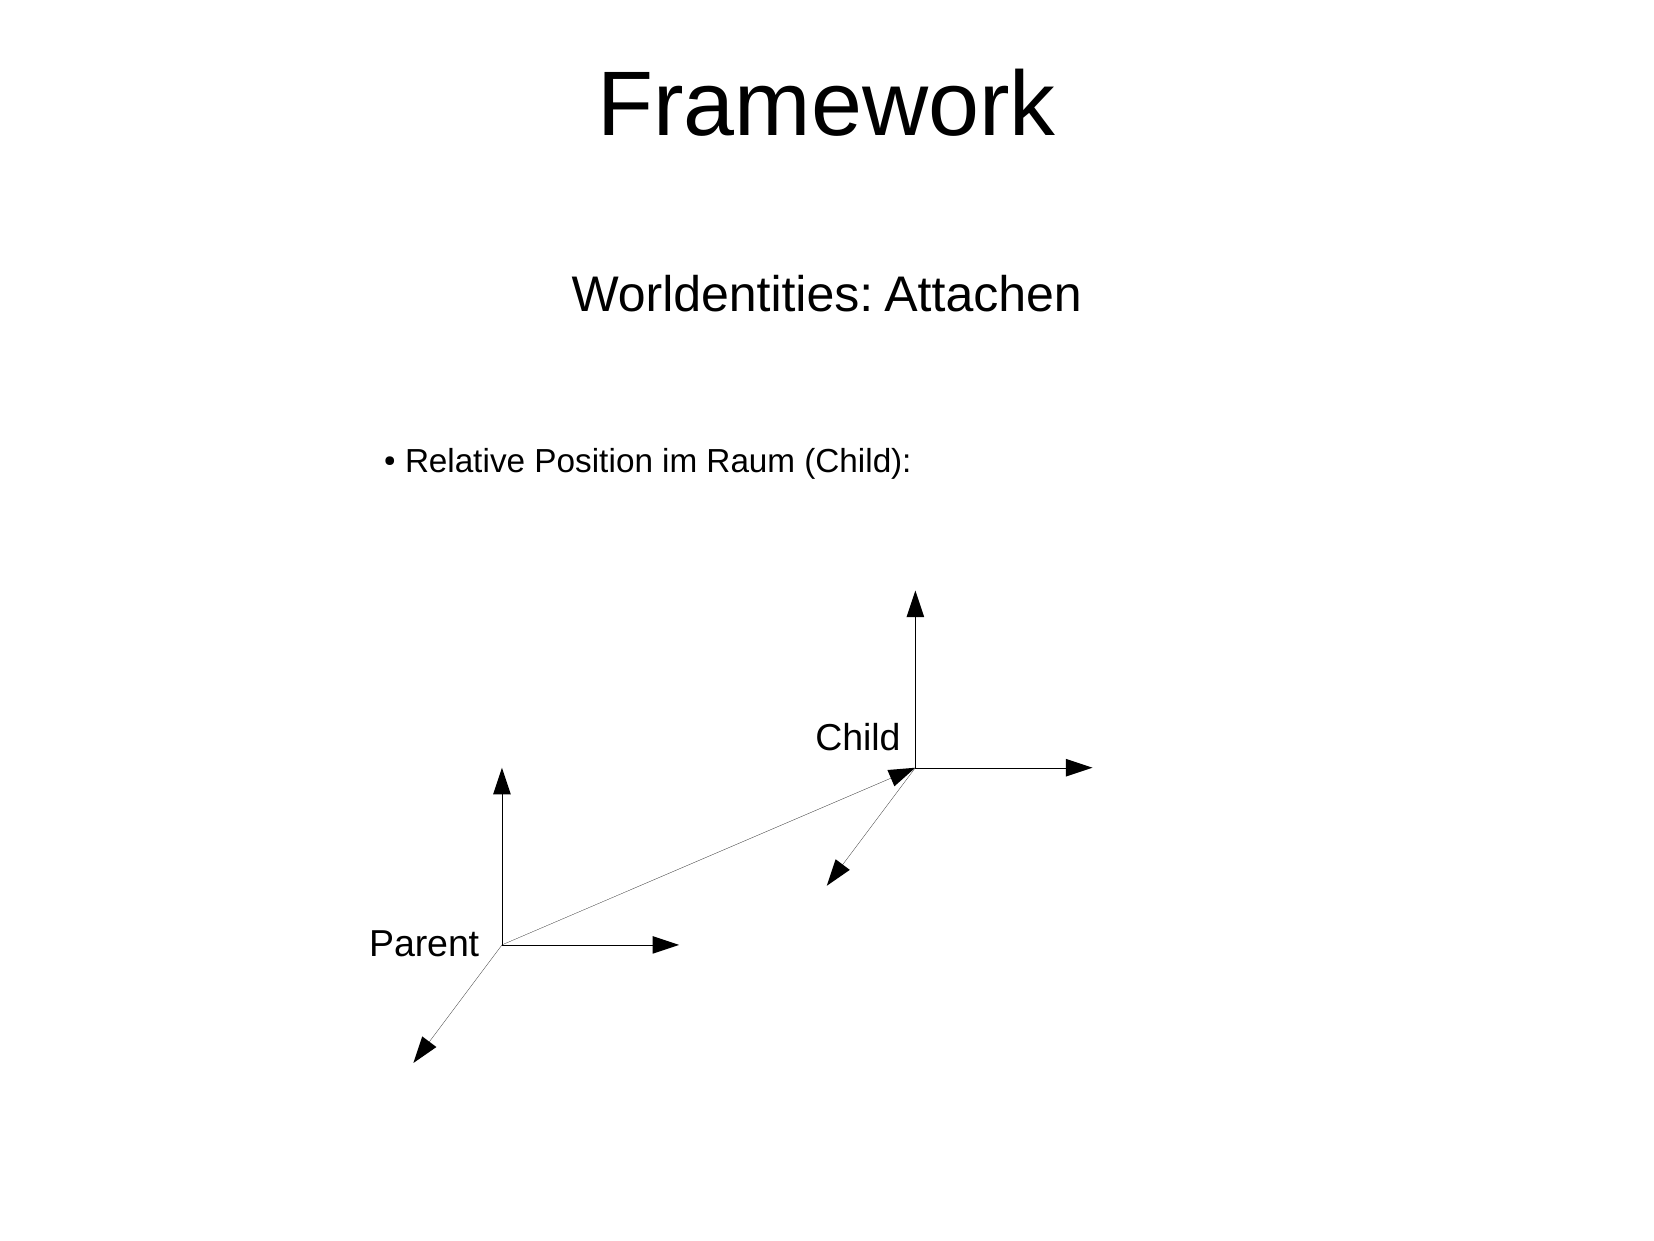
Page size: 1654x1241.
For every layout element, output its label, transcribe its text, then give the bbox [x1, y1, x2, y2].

text_box Relative Position im Raum (Child): [383, 442, 1359, 502]
text_box Parent [354, 915, 495, 975]
text_box Child [800, 708, 916, 766]
text_box Worldentities: Attachen [82, 265, 1571, 325]
title Framework [82, 0, 1571, 208]
